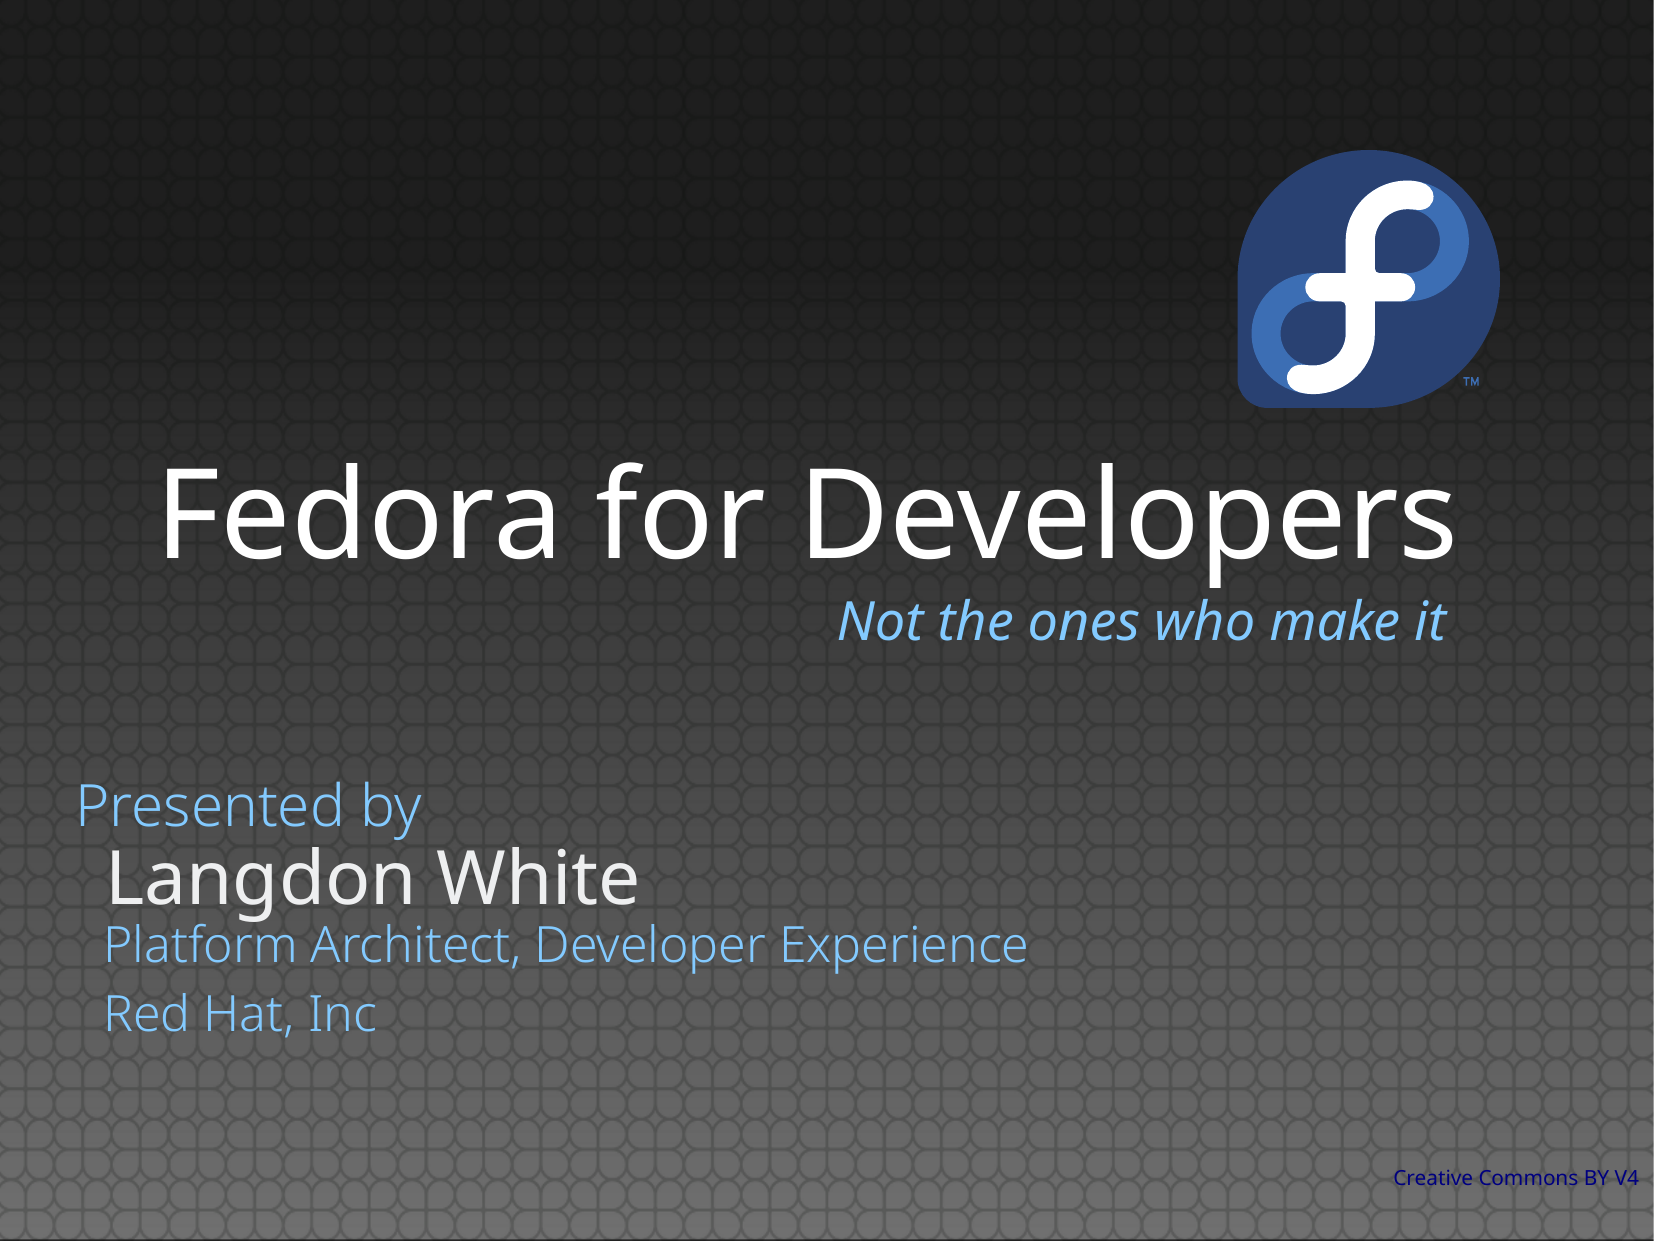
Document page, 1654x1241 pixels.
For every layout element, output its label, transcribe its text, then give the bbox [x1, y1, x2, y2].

text_box Creative Commons BY V4 [1355, 1155, 1654, 1226]
text_box Presented by [60, 756, 472, 839]
picture [0, 0, 1654, 1241]
text_box Fedora for Developers [37, 417, 1475, 578]
text_box Platform Architect, Developer Experience Red Hat, Inc [88, 902, 1154, 1034]
subtitle Not the ones who make it [100, 582, 1447, 658]
text_box Langdon White [90, 816, 842, 902]
